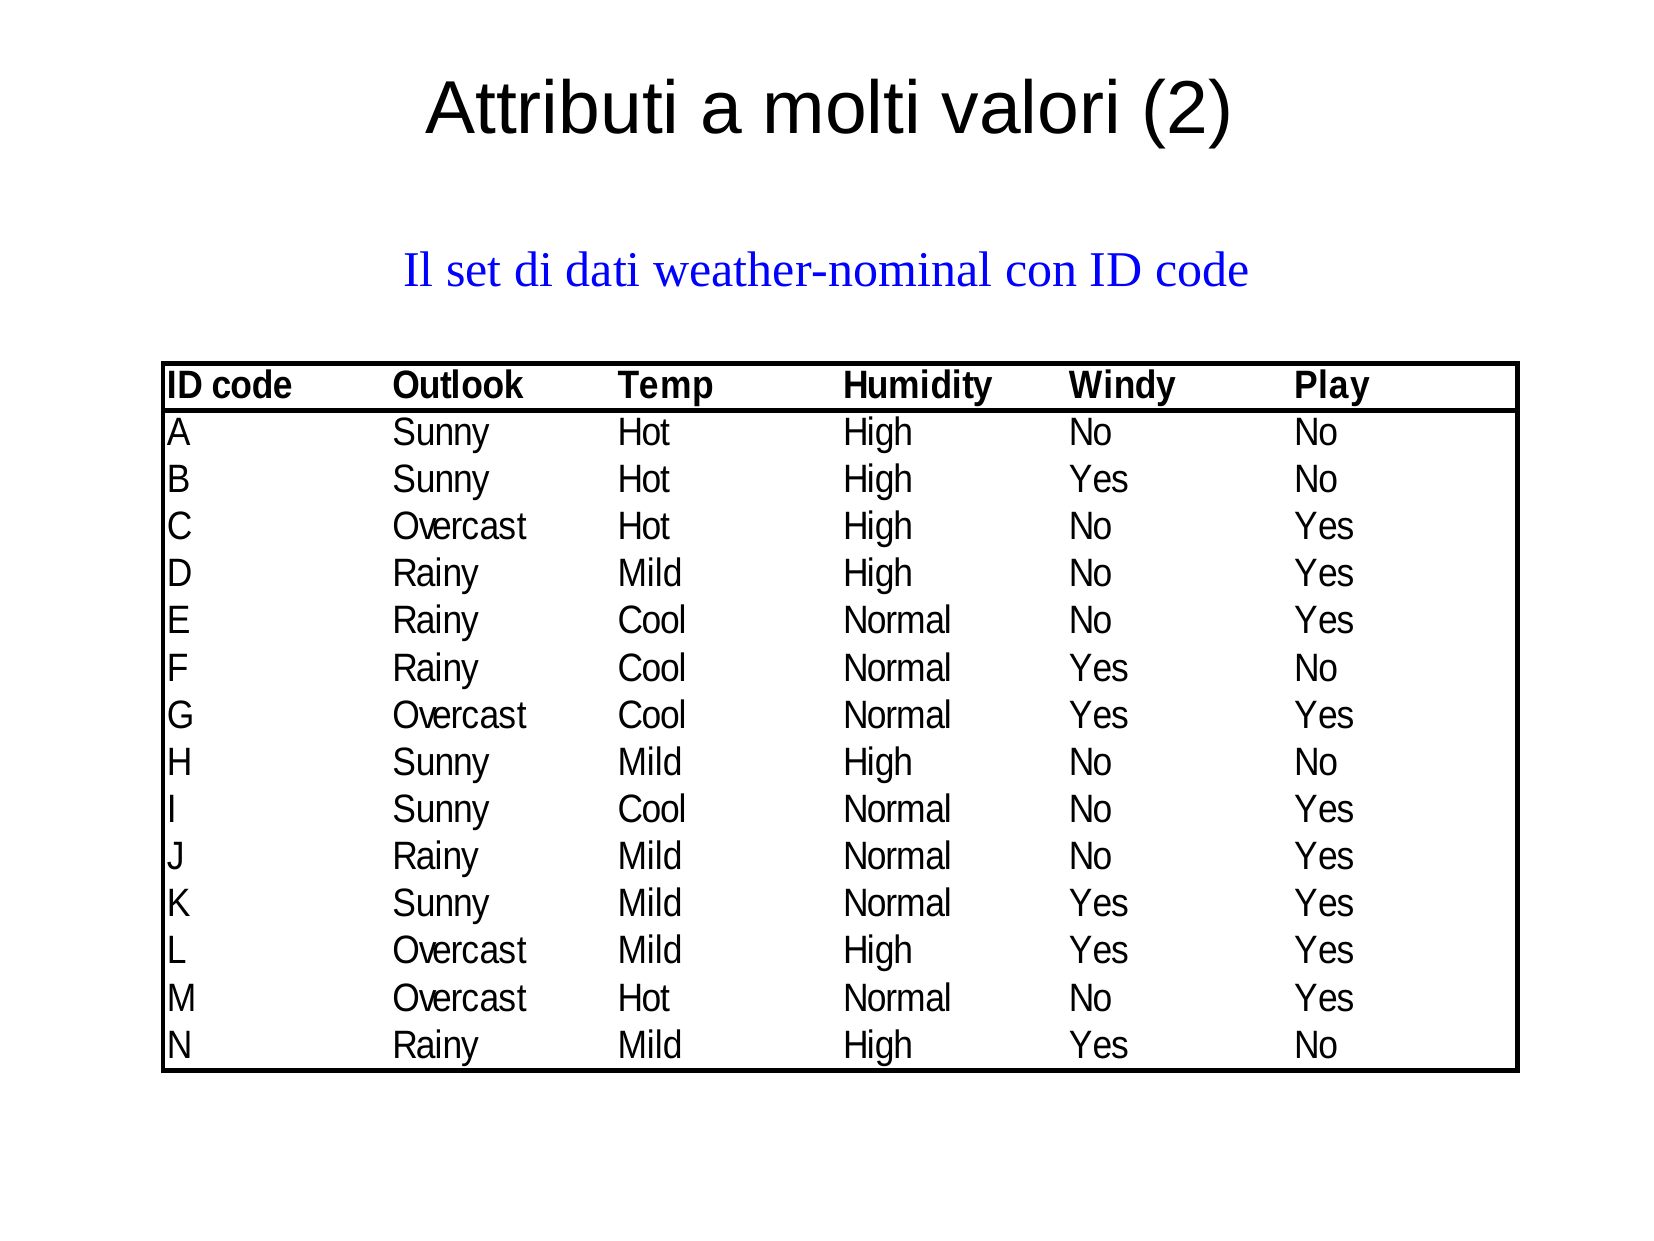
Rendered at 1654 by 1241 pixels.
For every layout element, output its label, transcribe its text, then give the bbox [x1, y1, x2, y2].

chart [159, 359, 1520, 1121]
title Attributi a molti valori (2) [52, 42, 1608, 173]
text_box Il set di dati weather-nominal con ID code [102, 242, 1551, 298]
